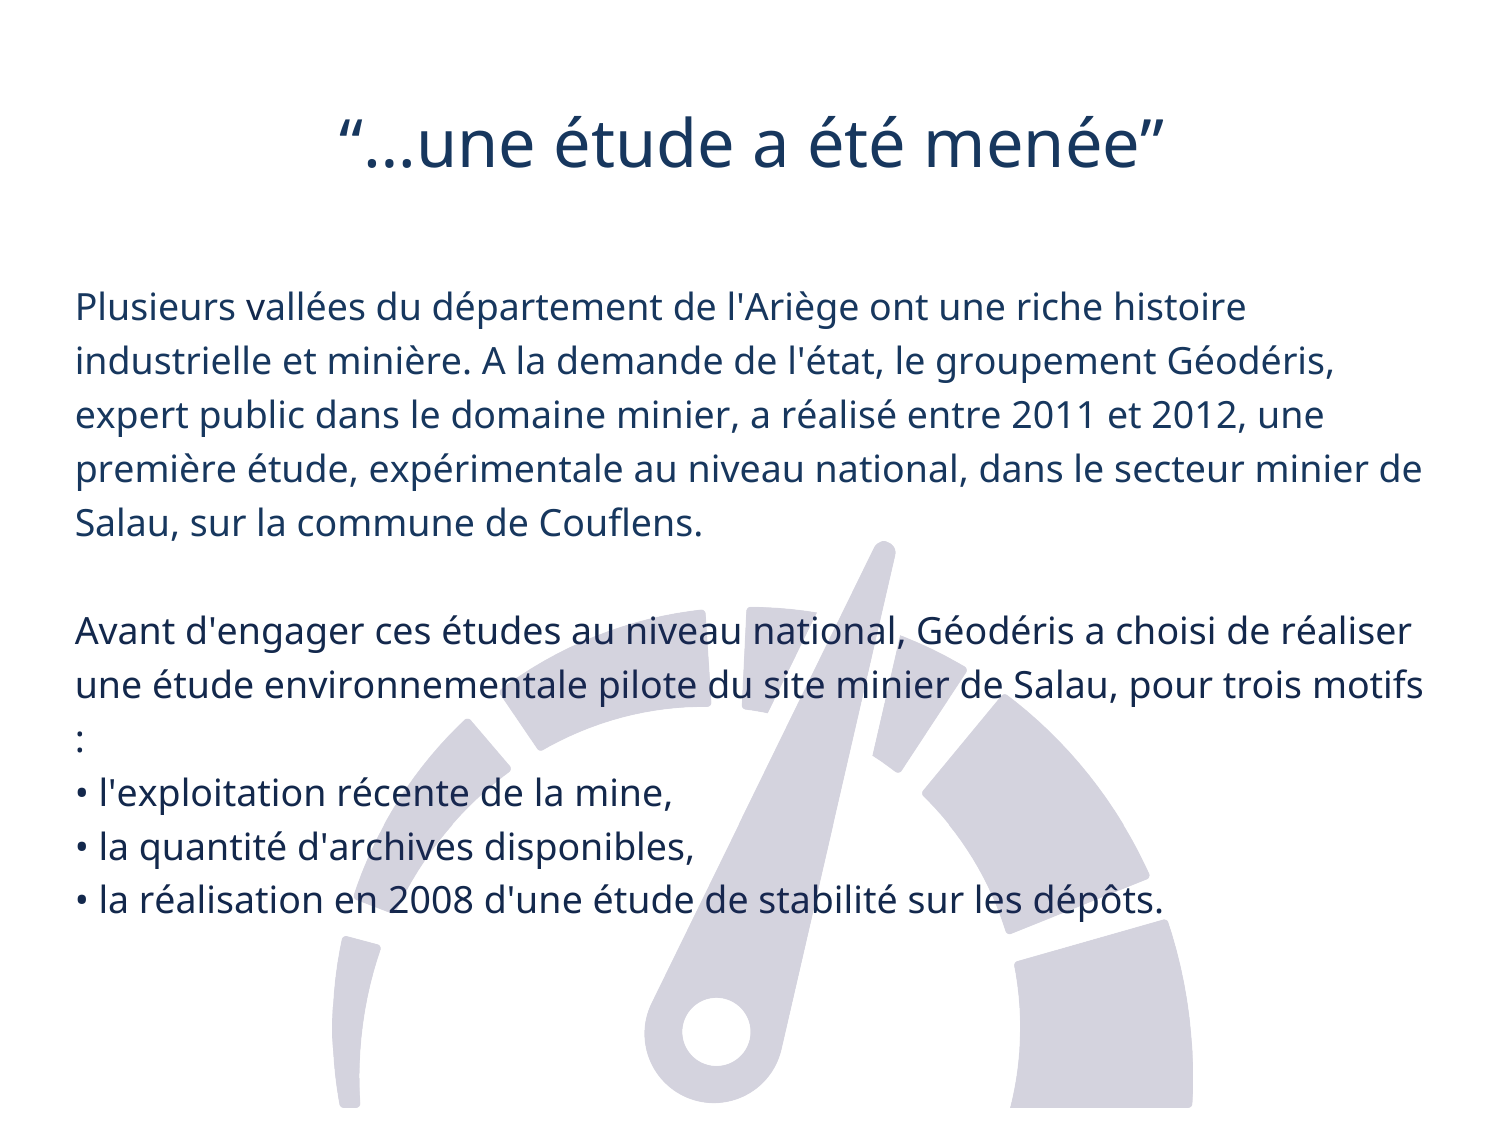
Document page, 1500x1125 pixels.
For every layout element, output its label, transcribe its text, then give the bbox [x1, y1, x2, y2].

text_box “…une étude a été menée” [60, 92, 1446, 189]
text_box Plusieurs vallées du département de l'Ariège ont une riche histoire industrielle et minière. A la demande de l'état, le groupement Géodéris, expert public dans le domaine minier, a réalisé entre 2011 et 2012, une première étude, expérimentale au niveau national, dans le secteur minier de Salau, sur la commune de Couflens. Avant d'engager ces études au niveau national, Géodéris a choisi de réaliser une étude environnementale pilote du site minier de Salau, pour trois motifs : • l'exploitation récente de la mine, • la quantité d'archives disponibles, • la réalisation en 2008 d'une étude de stabilité sur les dépôts. [60, 266, 1446, 930]
picture [332, 541, 1193, 1108]
